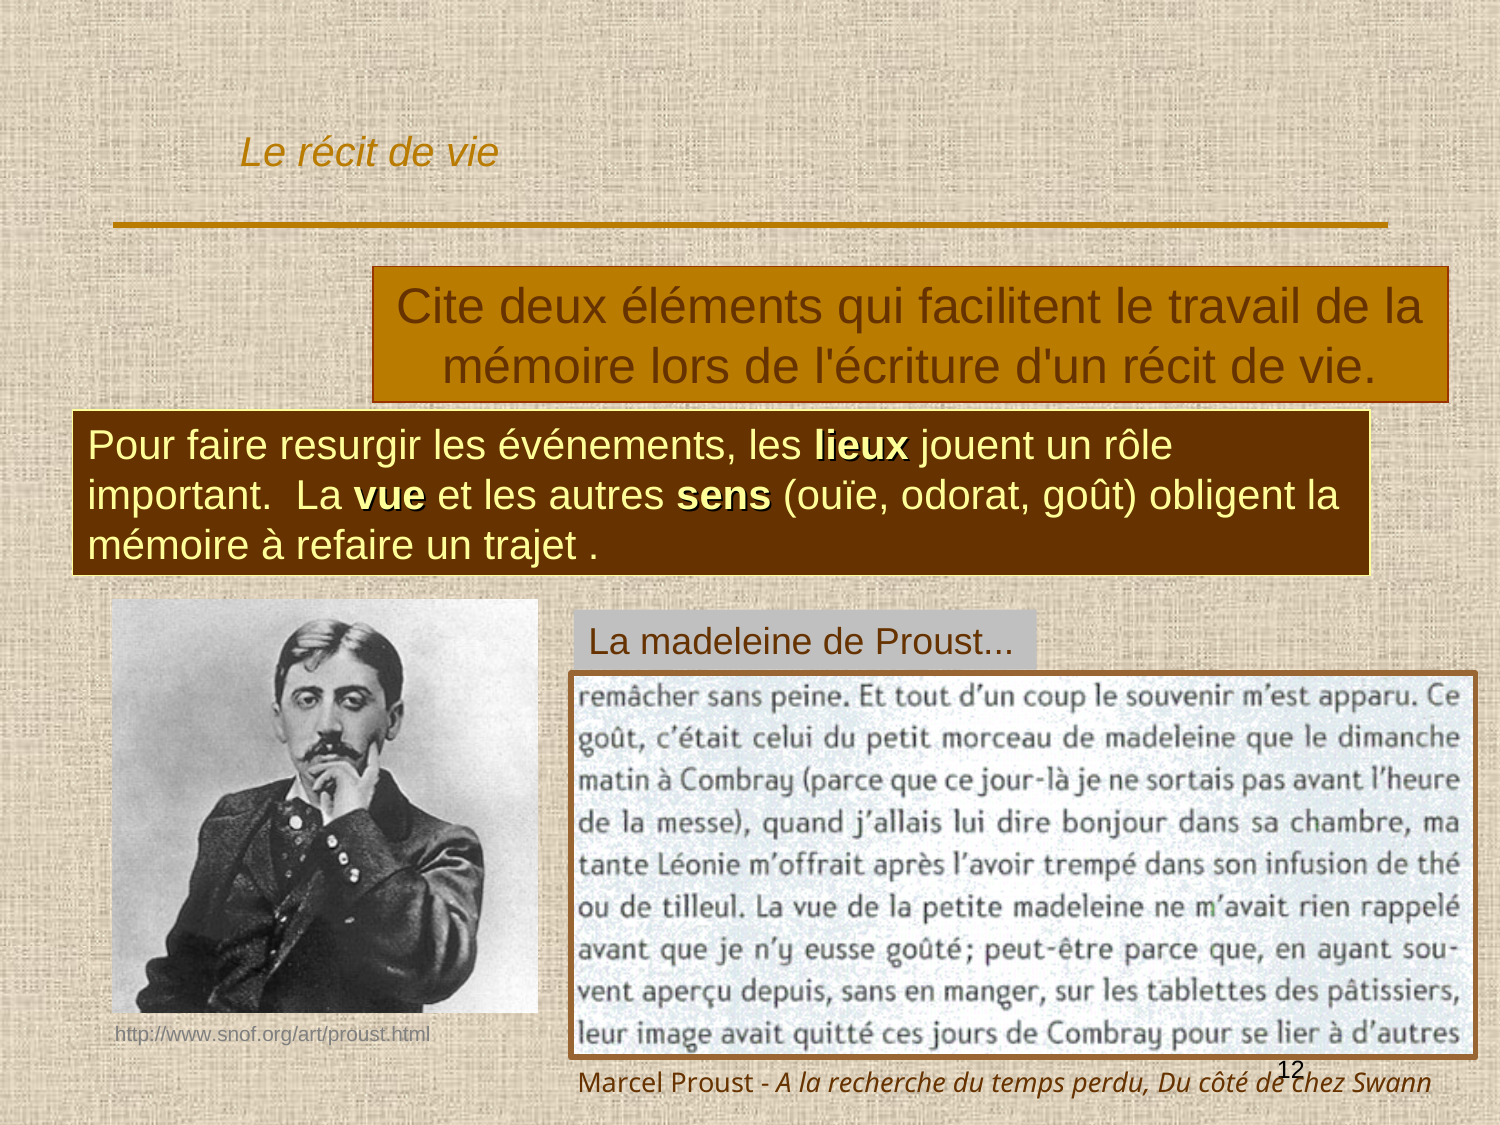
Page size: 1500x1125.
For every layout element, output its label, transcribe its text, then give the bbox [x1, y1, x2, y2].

text_box La madeleine de Proust... [573, 609, 1037, 670]
text_box Marcel Proust - A la recherche du temps perdu, Du côté de chez Swann [562, 1057, 1500, 1106]
text_box Cite deux éléments qui facilitent le travail de la mémoire lors de l'écriture d'un récit de vie. [372, 266, 1448, 402]
text_box Le récit de vie [224, 116, 515, 183]
text_box http://www.snof.org/art/proust.html [99, 1012, 488, 1053]
text_box Pour faire resurgir les événements, les lieux jouent un rôle important. La vue et les autres sens (ouïe, odorat, goût) obligent la mémoire à refaire un trajet . [72, 410, 1371, 576]
picture [574, 676, 1473, 1055]
picture [0, 0, 1500, 1125]
